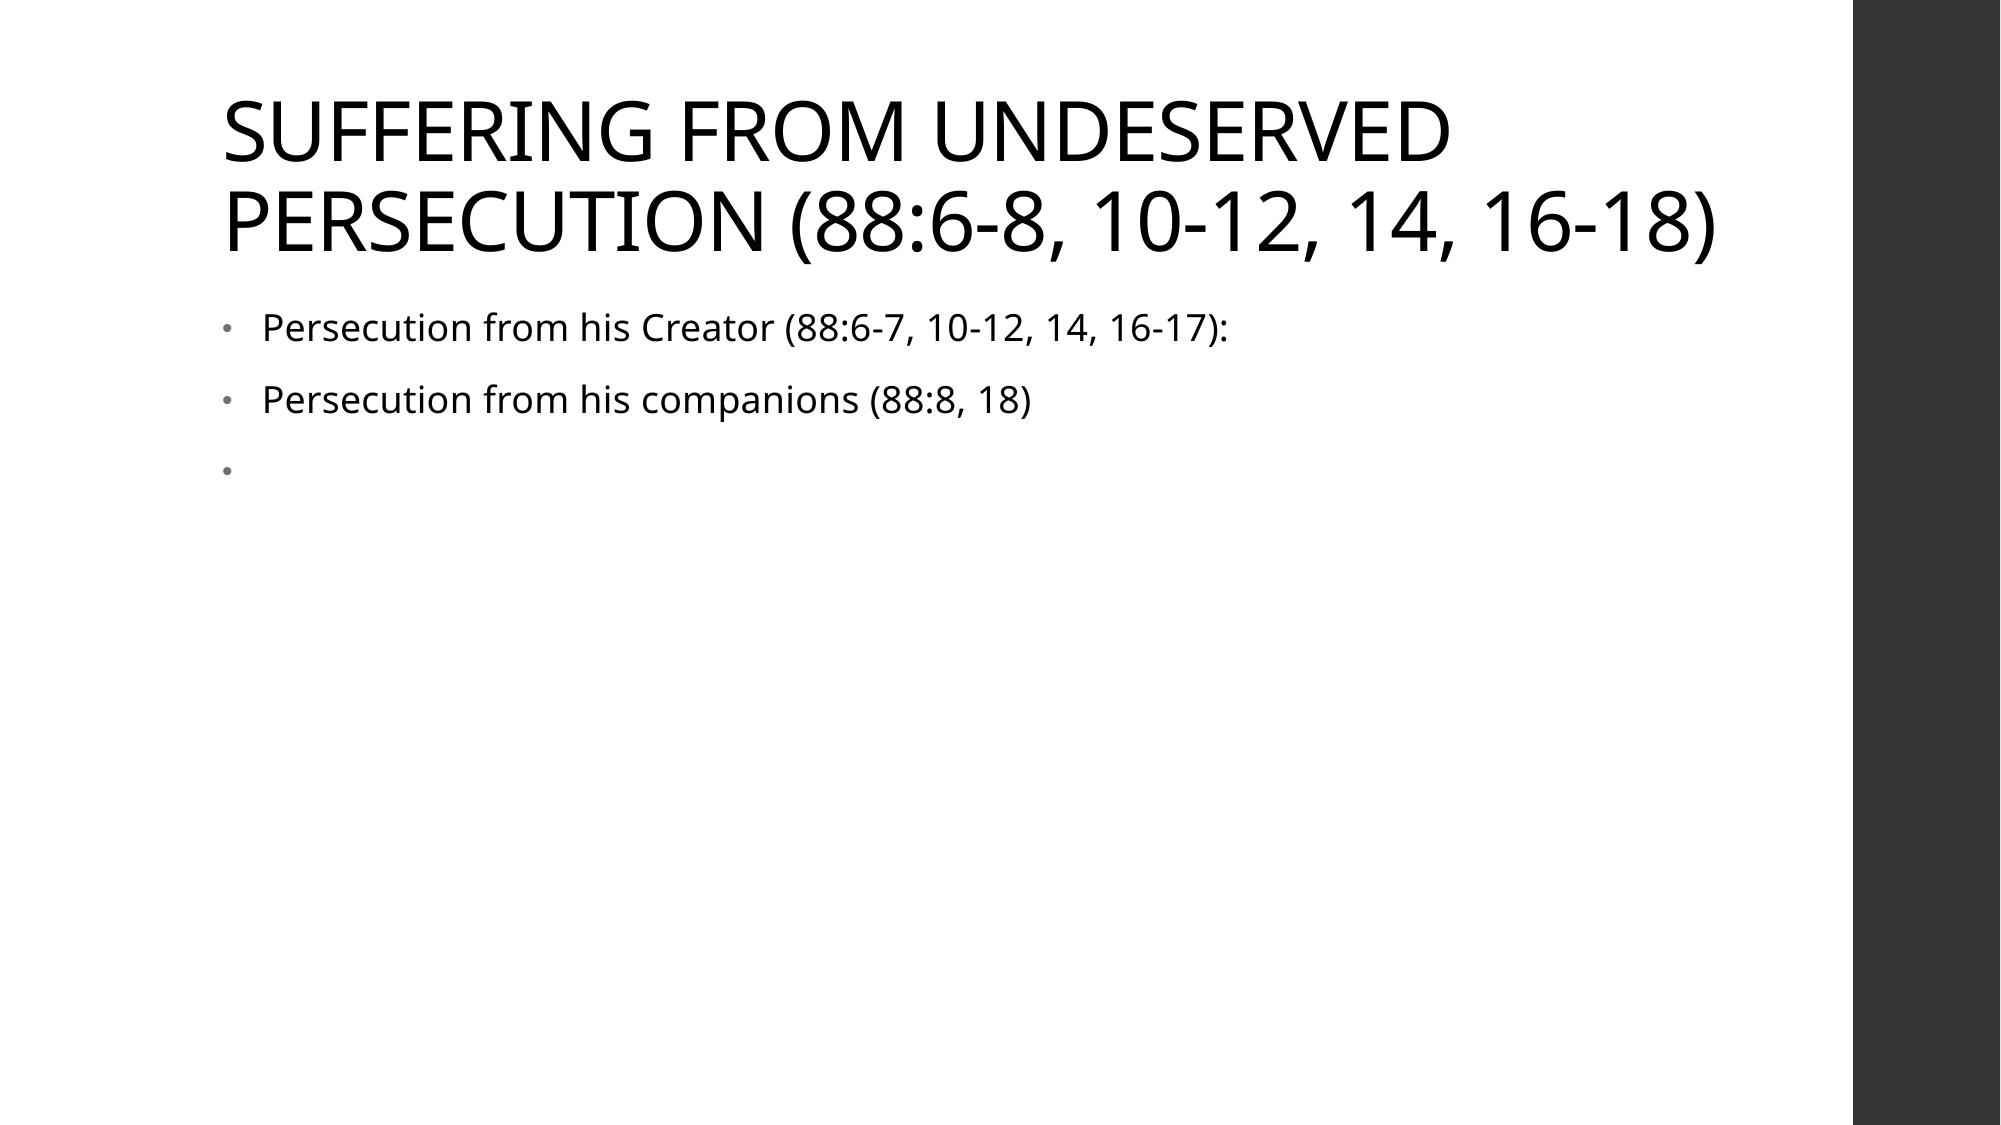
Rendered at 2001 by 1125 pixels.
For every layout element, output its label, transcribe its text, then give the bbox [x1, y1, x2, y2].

list Persecution from his Creator (88:6-7, 10-12, 14, 16-17): Persecution from his companions (88:8, 18) [206, 299, 1617, 1014]
title SUFFERING FROM UNDESERVED PERSECUTION (88:6-8, 10-12, 14, 16-18) [206, 60, 1797, 278]
